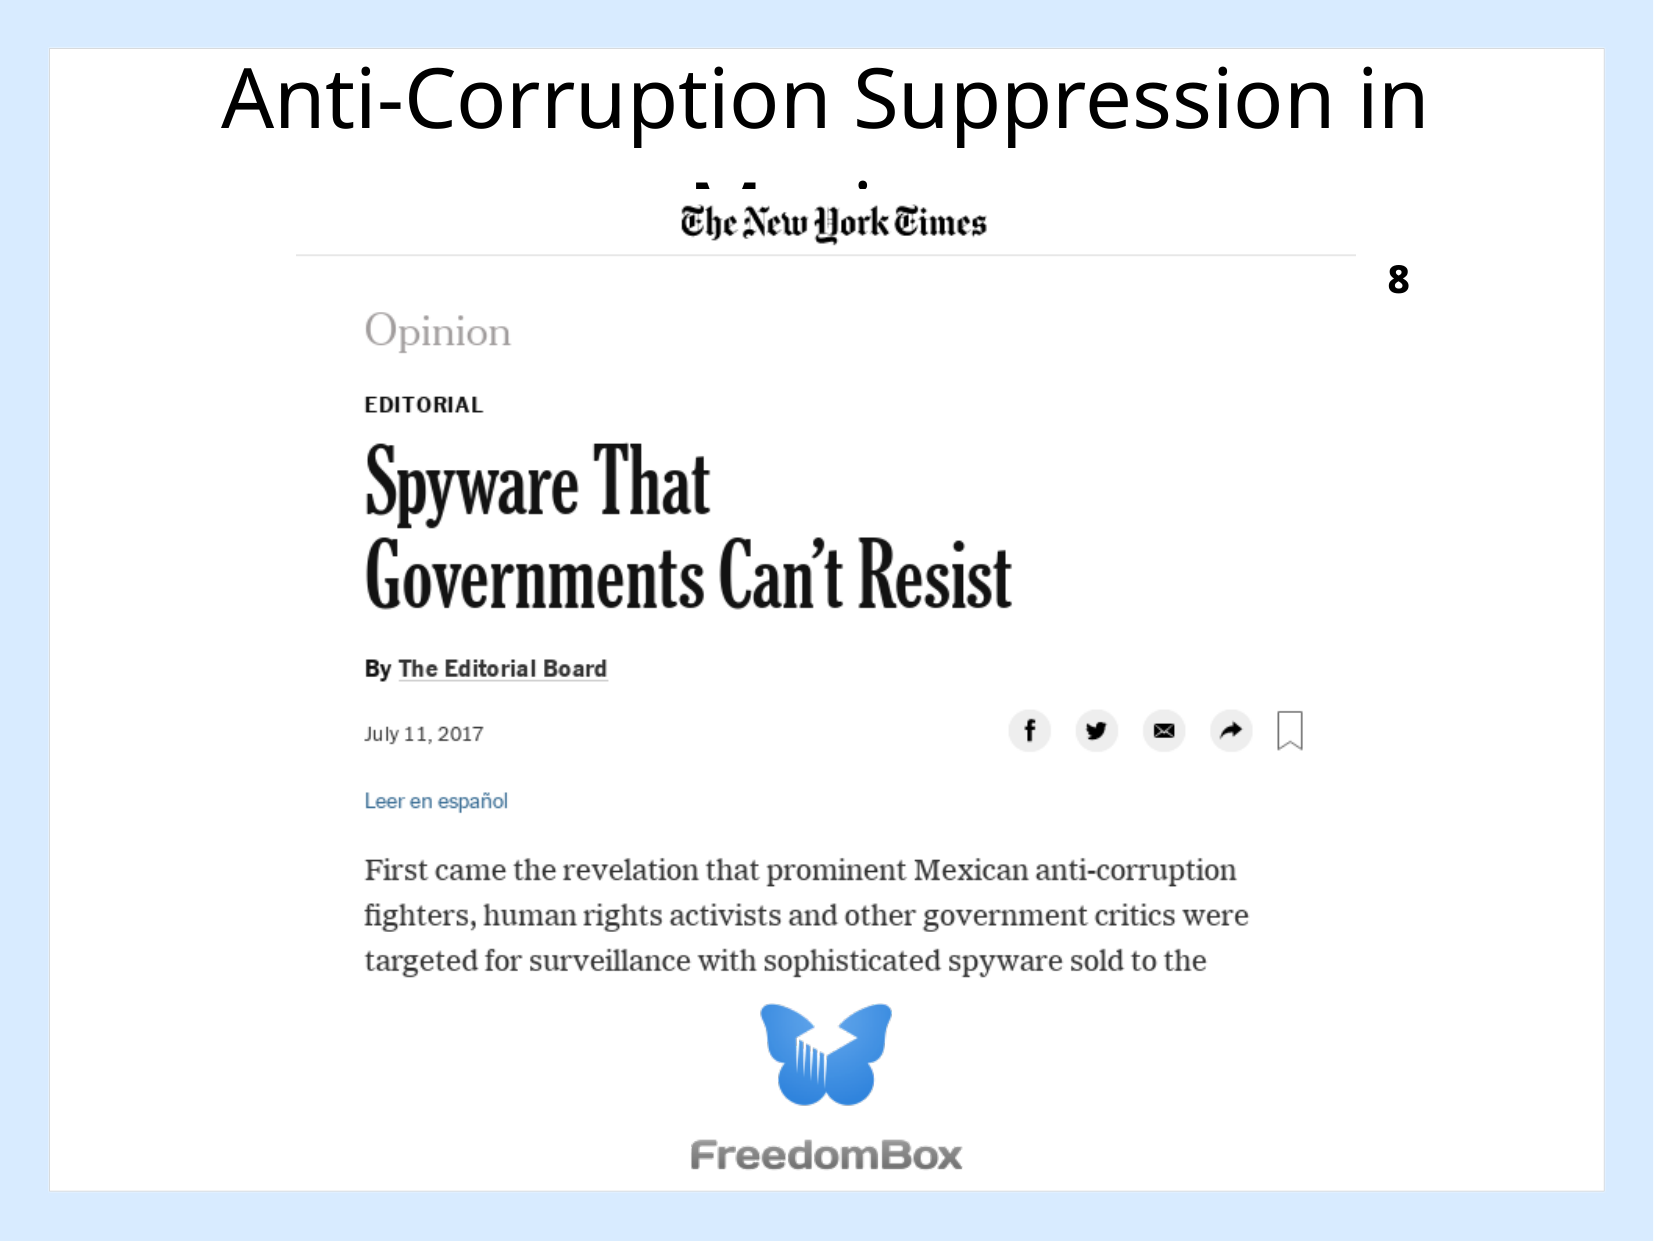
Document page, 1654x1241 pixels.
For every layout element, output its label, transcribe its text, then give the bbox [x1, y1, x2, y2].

title Anti-Corruption Suppression in Mexico [82, 49, 1571, 257]
text_box 8 [1372, 249, 1425, 331]
picture [0, 0, 1654, 1241]
